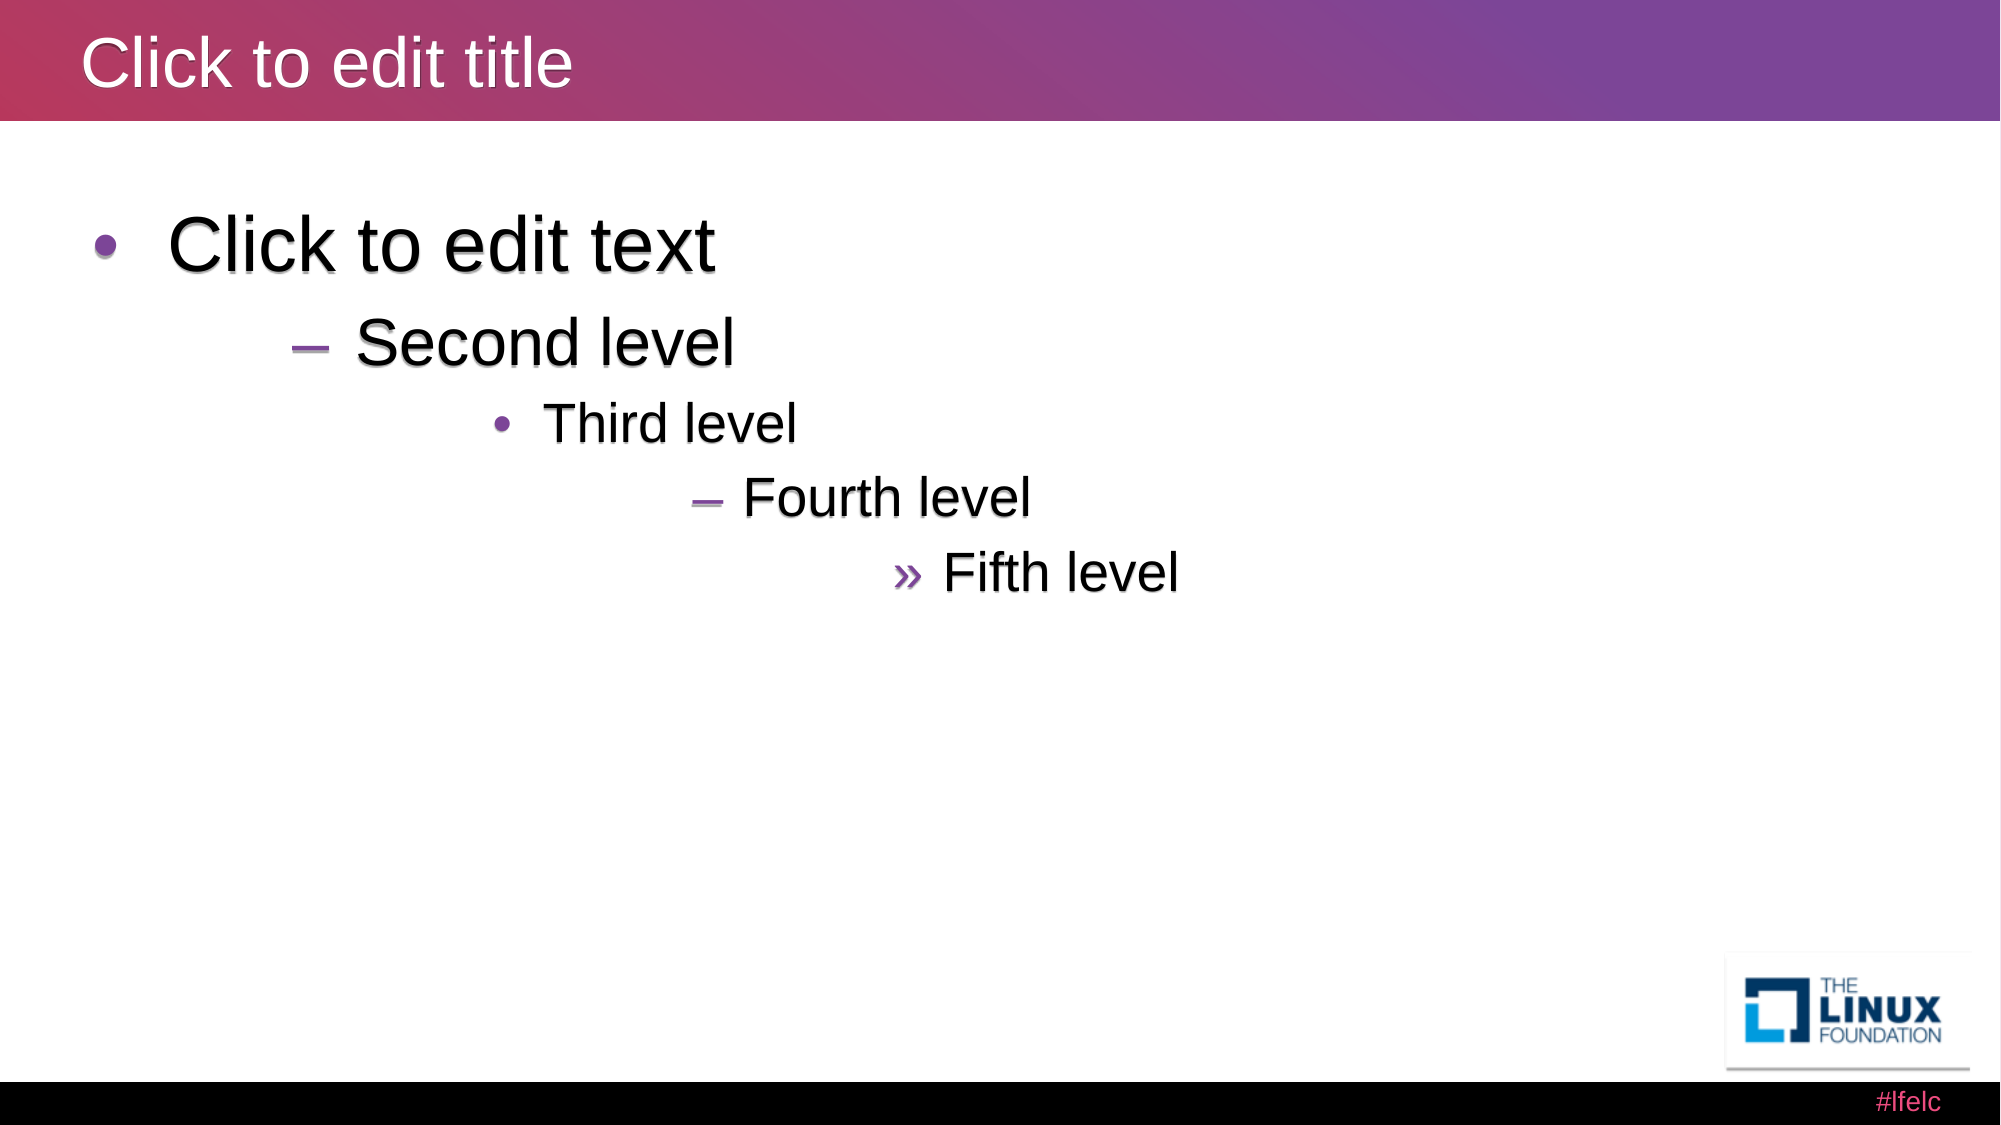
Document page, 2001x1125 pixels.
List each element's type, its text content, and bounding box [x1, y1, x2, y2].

list Click to edit text Second level Third level Fourth level Fifth level [77, 193, 1692, 1005]
title Click to edit title [64, 8, 1901, 117]
